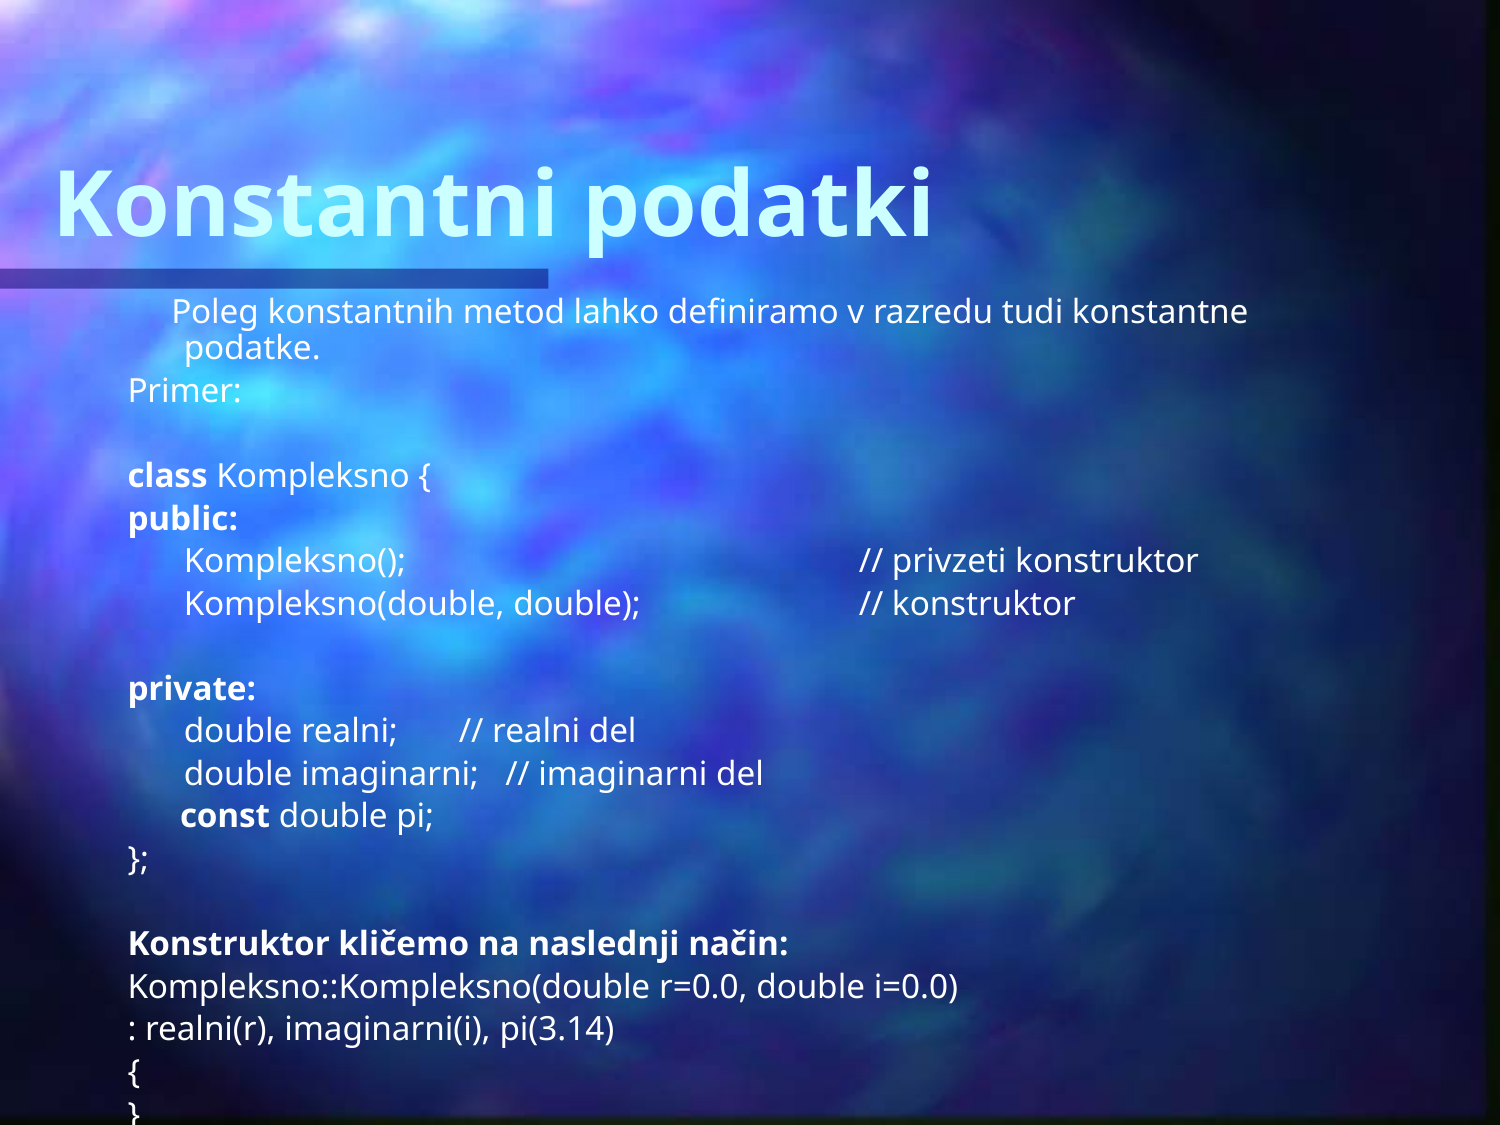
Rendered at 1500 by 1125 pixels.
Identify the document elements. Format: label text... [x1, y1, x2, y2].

picture [0, 0, 1500, 1125]
title Konstantni podatki [37, 75, 1313, 263]
list Poleg konstantnih metod lahko definiramo v razredu tudi konstantne podatke. Primer: class Kompleksno { public: Kompleksno(); // privzeti konstruktor Kompleksno(double, double); // konstruktor private: double realni; // realni del double imaginarni; // imaginarni del const double pi; }; Konstruktor kličemo na naslednji način: Kompleksno::Kompleksno(double r=0.0, double i=0.0) : realni(r), imaginarni(i), pi(3.14) { } [112, 287, 1388, 1000]
